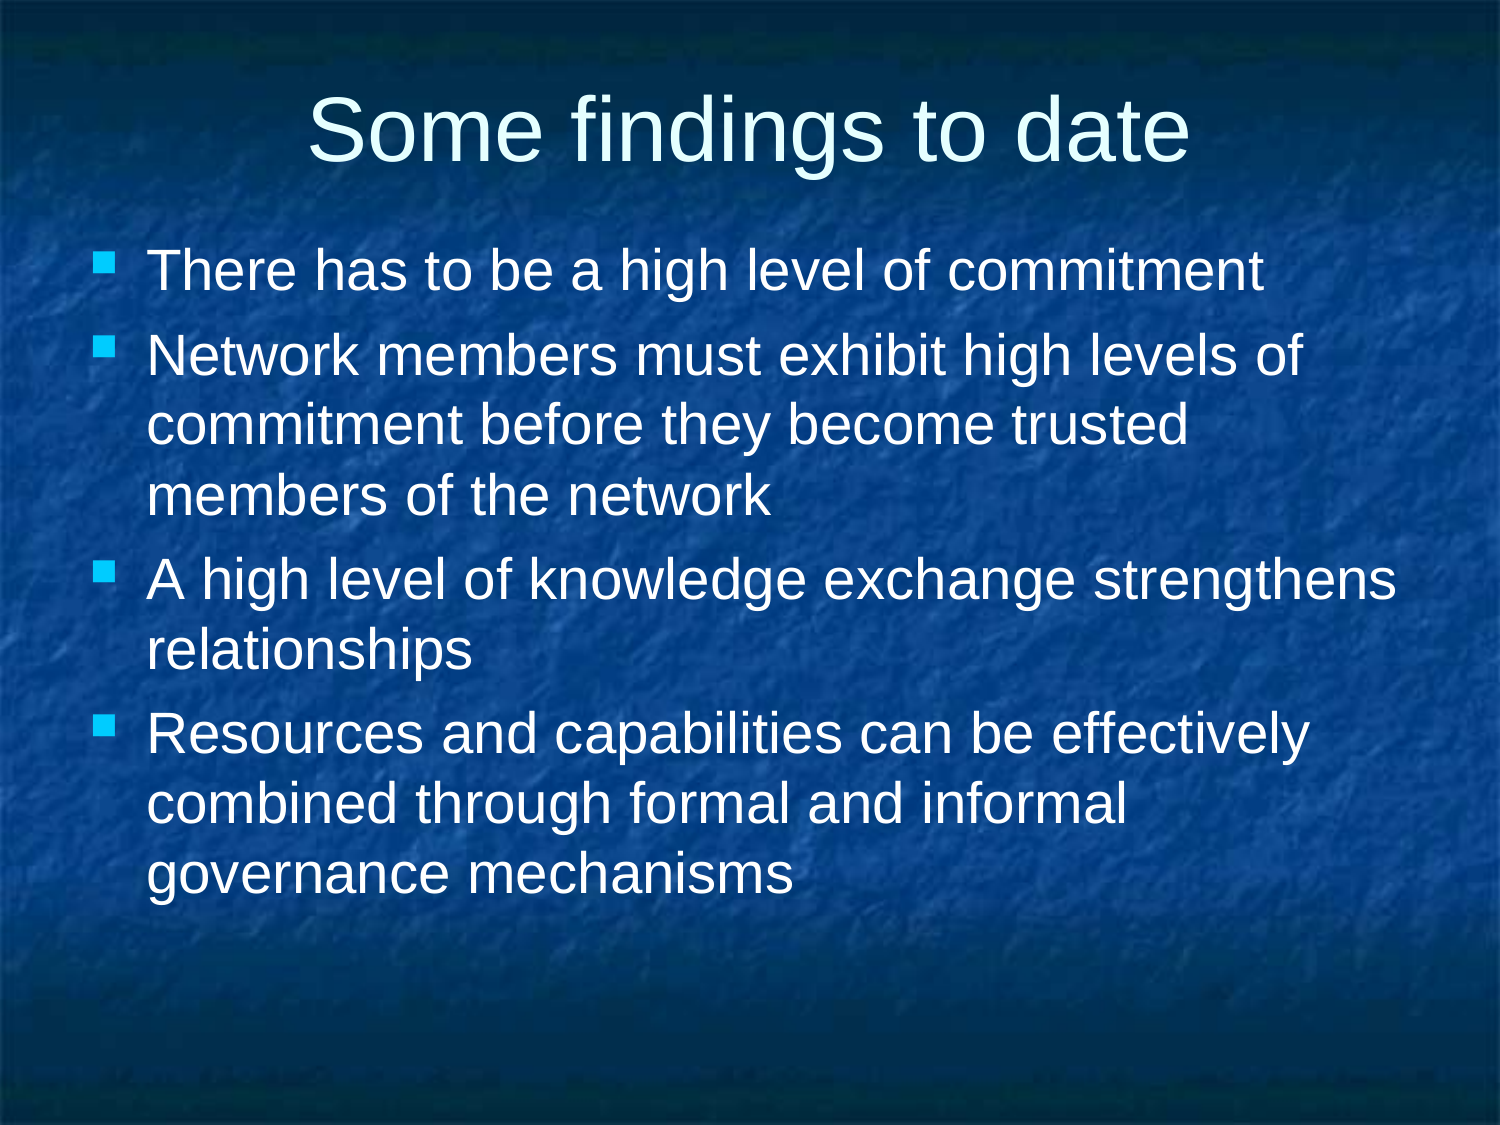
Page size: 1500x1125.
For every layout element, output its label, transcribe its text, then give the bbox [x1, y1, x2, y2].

title Some findings to date [75, 62, 1426, 188]
picture [0, 0, 1500, 1125]
list There has to be a high level of commitment Network members must exhibit high levels of commitment before they become trusted members of the network A high level of knowledge exchange strengthens relationships Resources and capabilities can be effectively combined through formal and informal governance mechanisms [75, 224, 1426, 1000]
